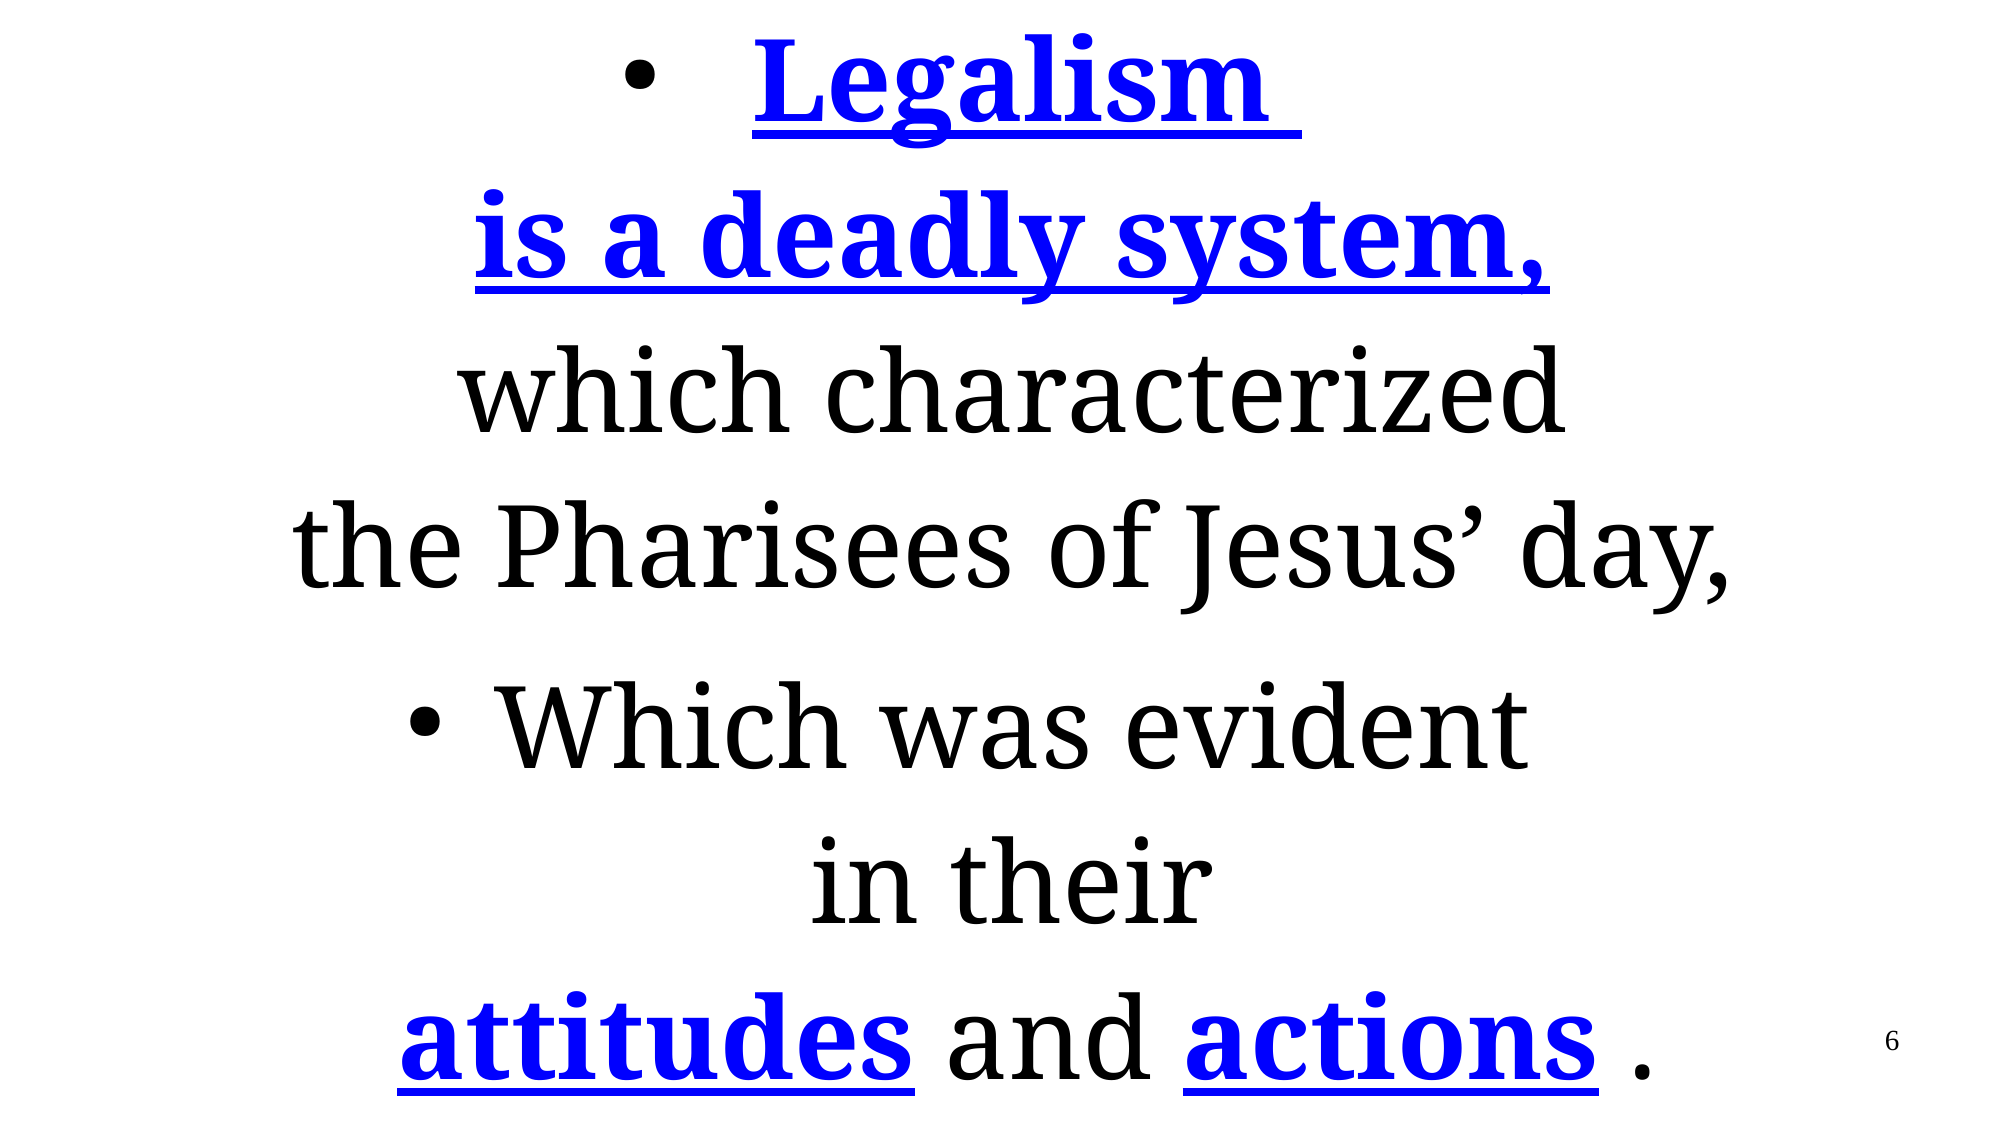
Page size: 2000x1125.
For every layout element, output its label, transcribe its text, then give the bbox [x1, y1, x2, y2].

list Legalism is a deadly system, which characterized the Pharisees of Jesus’ day, Which was evident in their attitudes and actions . [0, 0, 1996, 1123]
